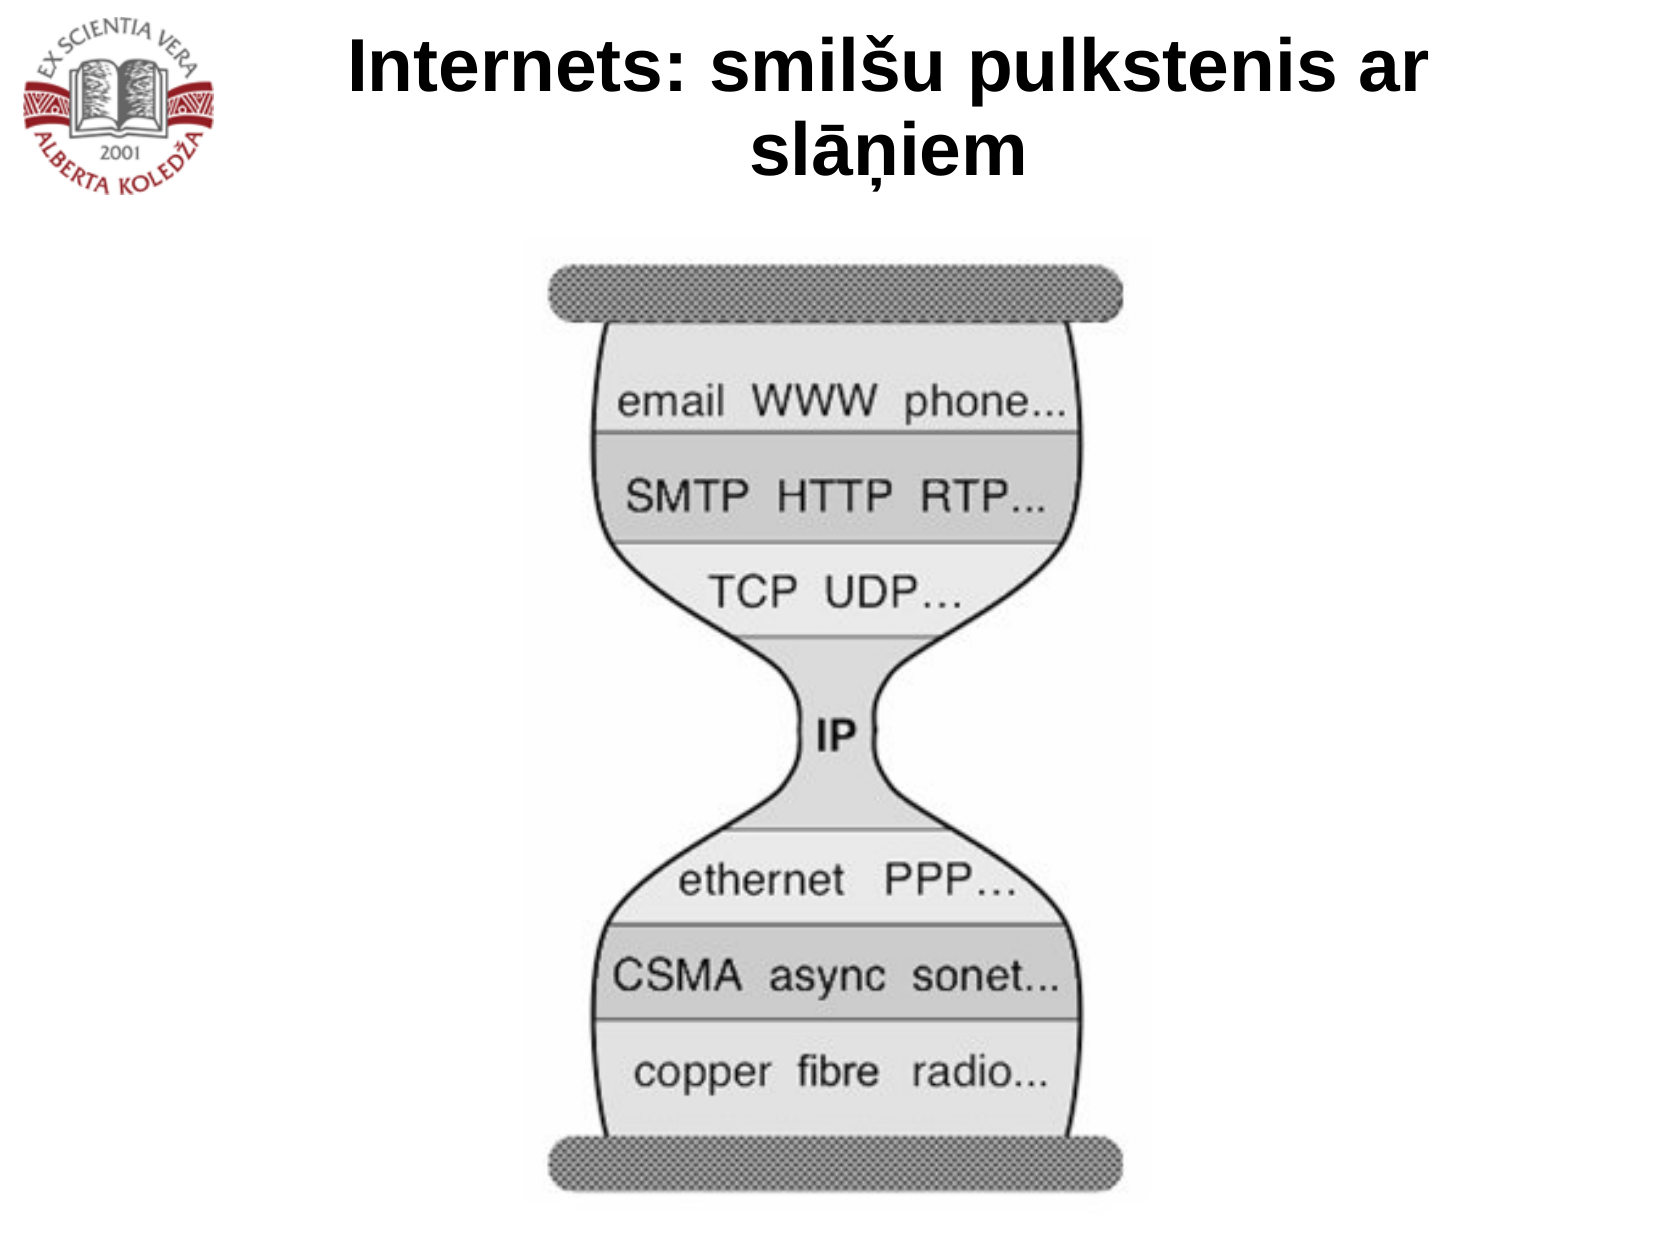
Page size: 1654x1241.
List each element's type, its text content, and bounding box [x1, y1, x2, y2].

picture [23, 17, 214, 195]
picture [524, 238, 1153, 1223]
title Internets: smilšu pulkstenis ar slāņiem [206, 23, 1571, 192]
